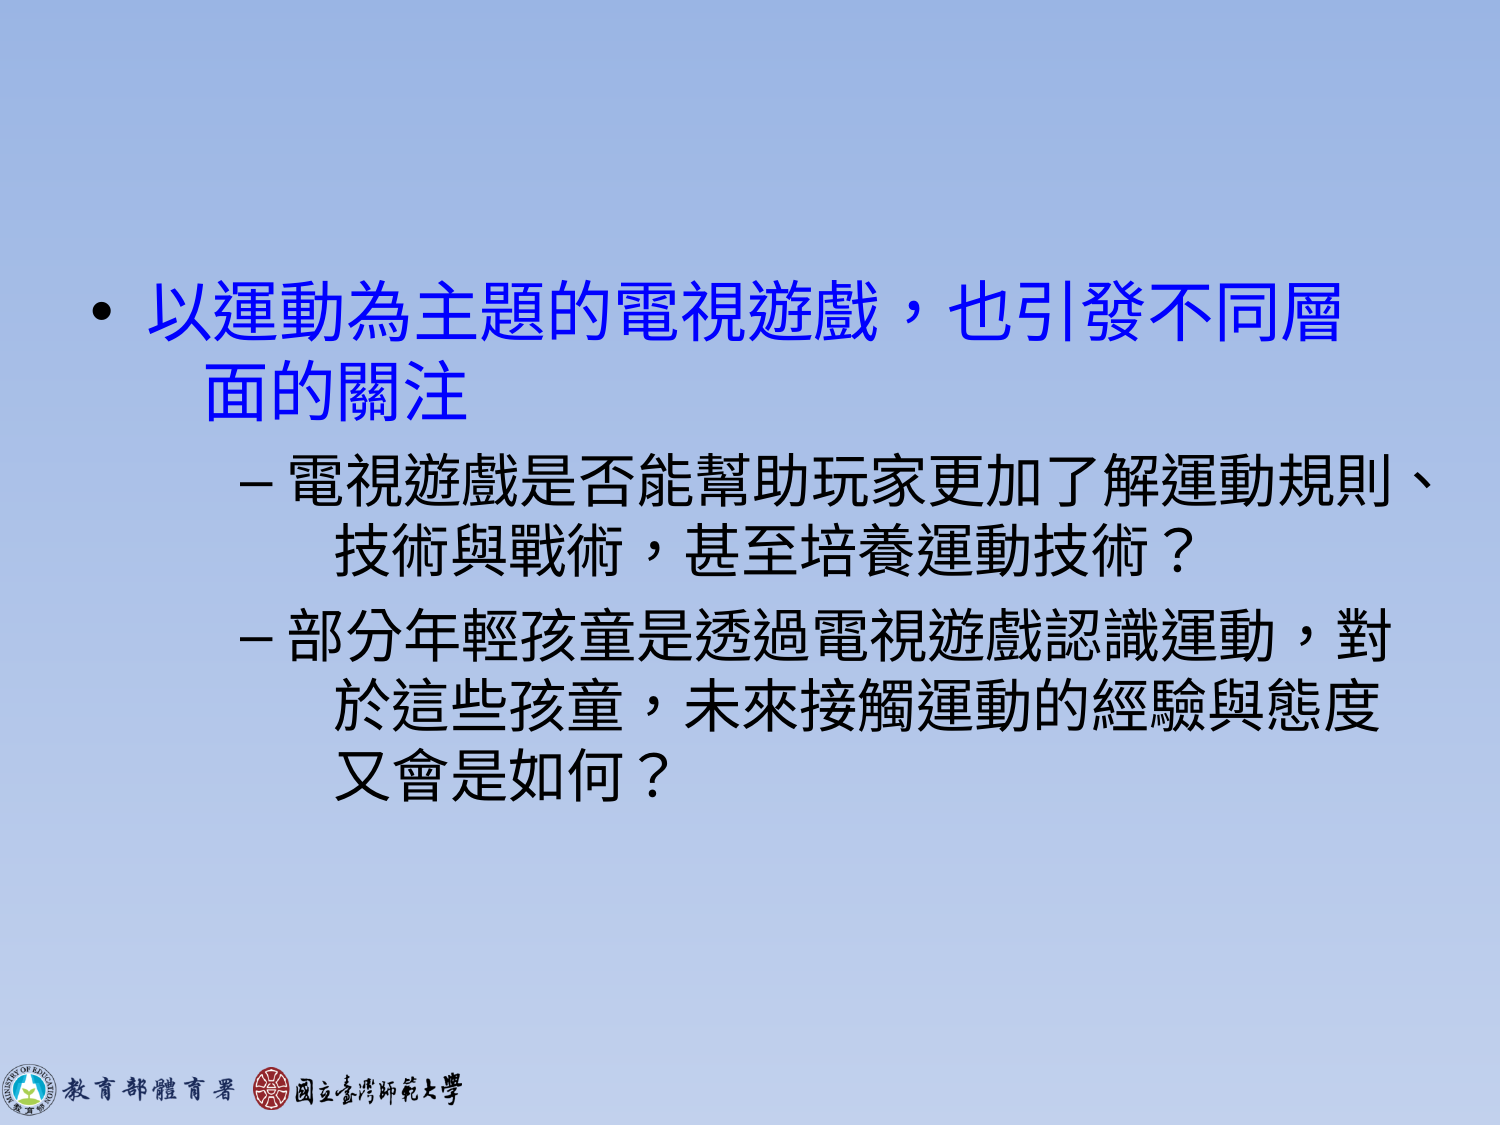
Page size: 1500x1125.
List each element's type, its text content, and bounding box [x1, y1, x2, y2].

list 以運動為主題的電視遊戲，也引發不同層面的關注 電視遊戲是否能幫助玩家更加了解運動規則、技術與戰術，甚至培養運動技術？ 部分年輕孩童是透過電視遊戲認識運動，對於這些孩童，未來接觸運動的經驗與態度又會是如何？ [75, 262, 1426, 1005]
